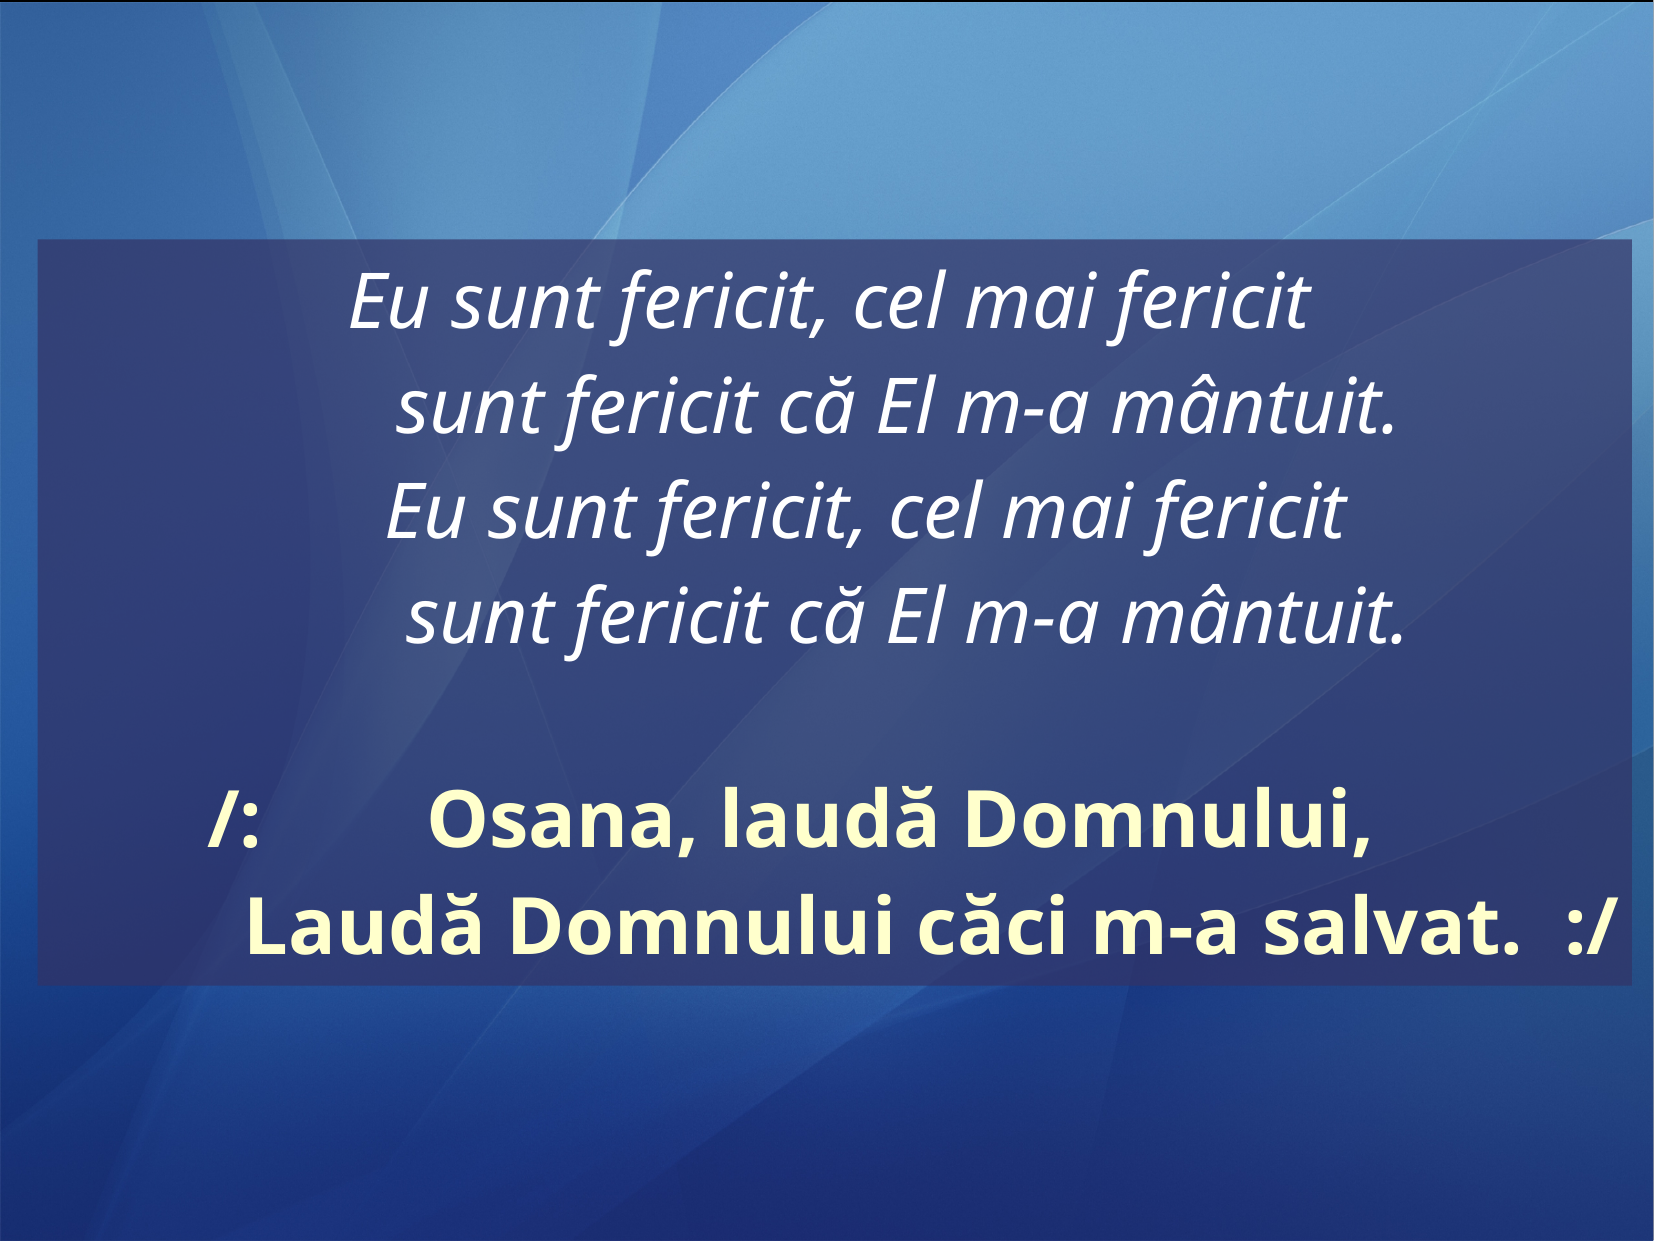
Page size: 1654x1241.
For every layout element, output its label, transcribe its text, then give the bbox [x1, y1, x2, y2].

text_box Eu sunt fericit, cel mai fericit sunt fericit că El m-a mântuit. Eu sunt fericit, cel mai fericit sunt fericit că El m-a mântuit. /: Osana, laudă Domnului, Laudă Domnului căci m-a salvat. :/ [37, 248, 1632, 977]
picture [0, 2, 1654, 1241]
